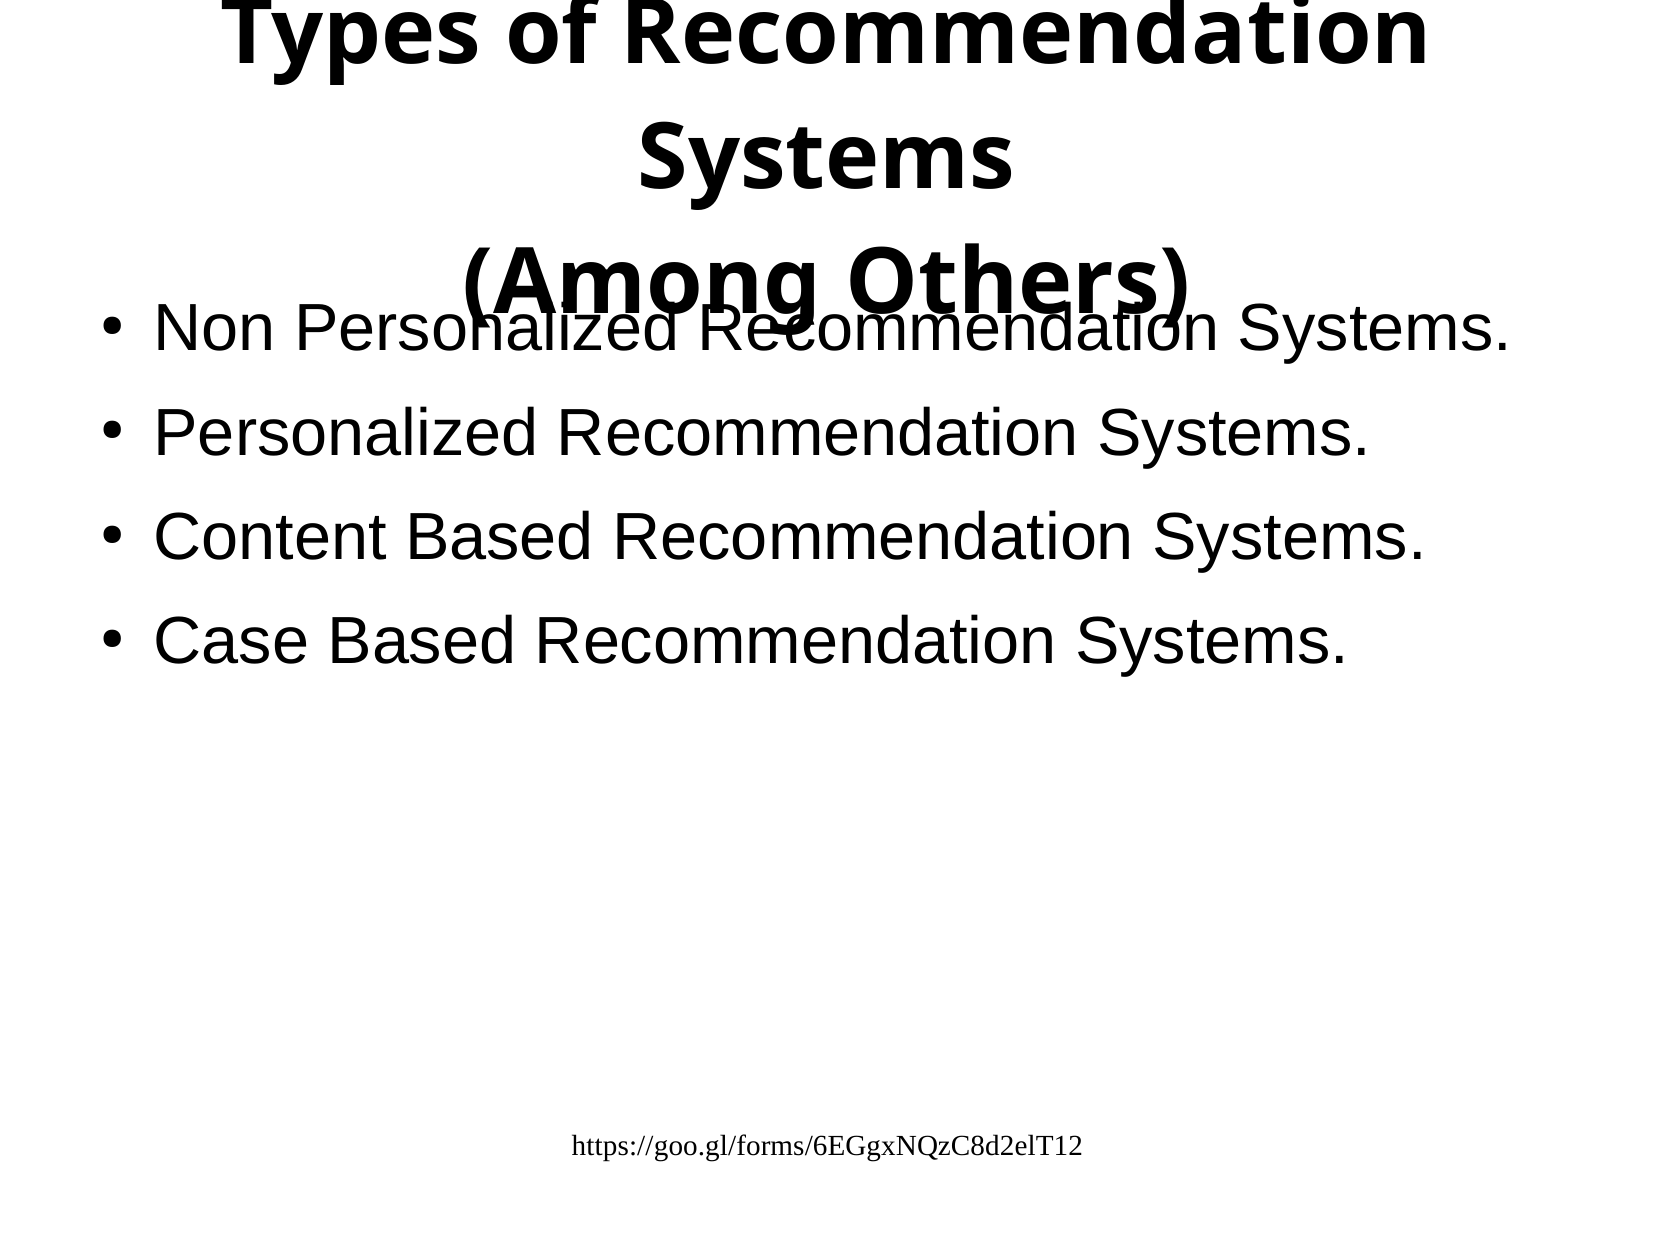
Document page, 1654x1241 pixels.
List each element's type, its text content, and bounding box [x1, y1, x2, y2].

title Types of Recommendation Systems (Among Others) [82, 49, 1571, 257]
list Non Personalized Recommendation Systems. Personalized Recommendation Systems. Content Based Recommendation Systems. Case Based Recommendation Systems. [82, 290, 1571, 1010]
